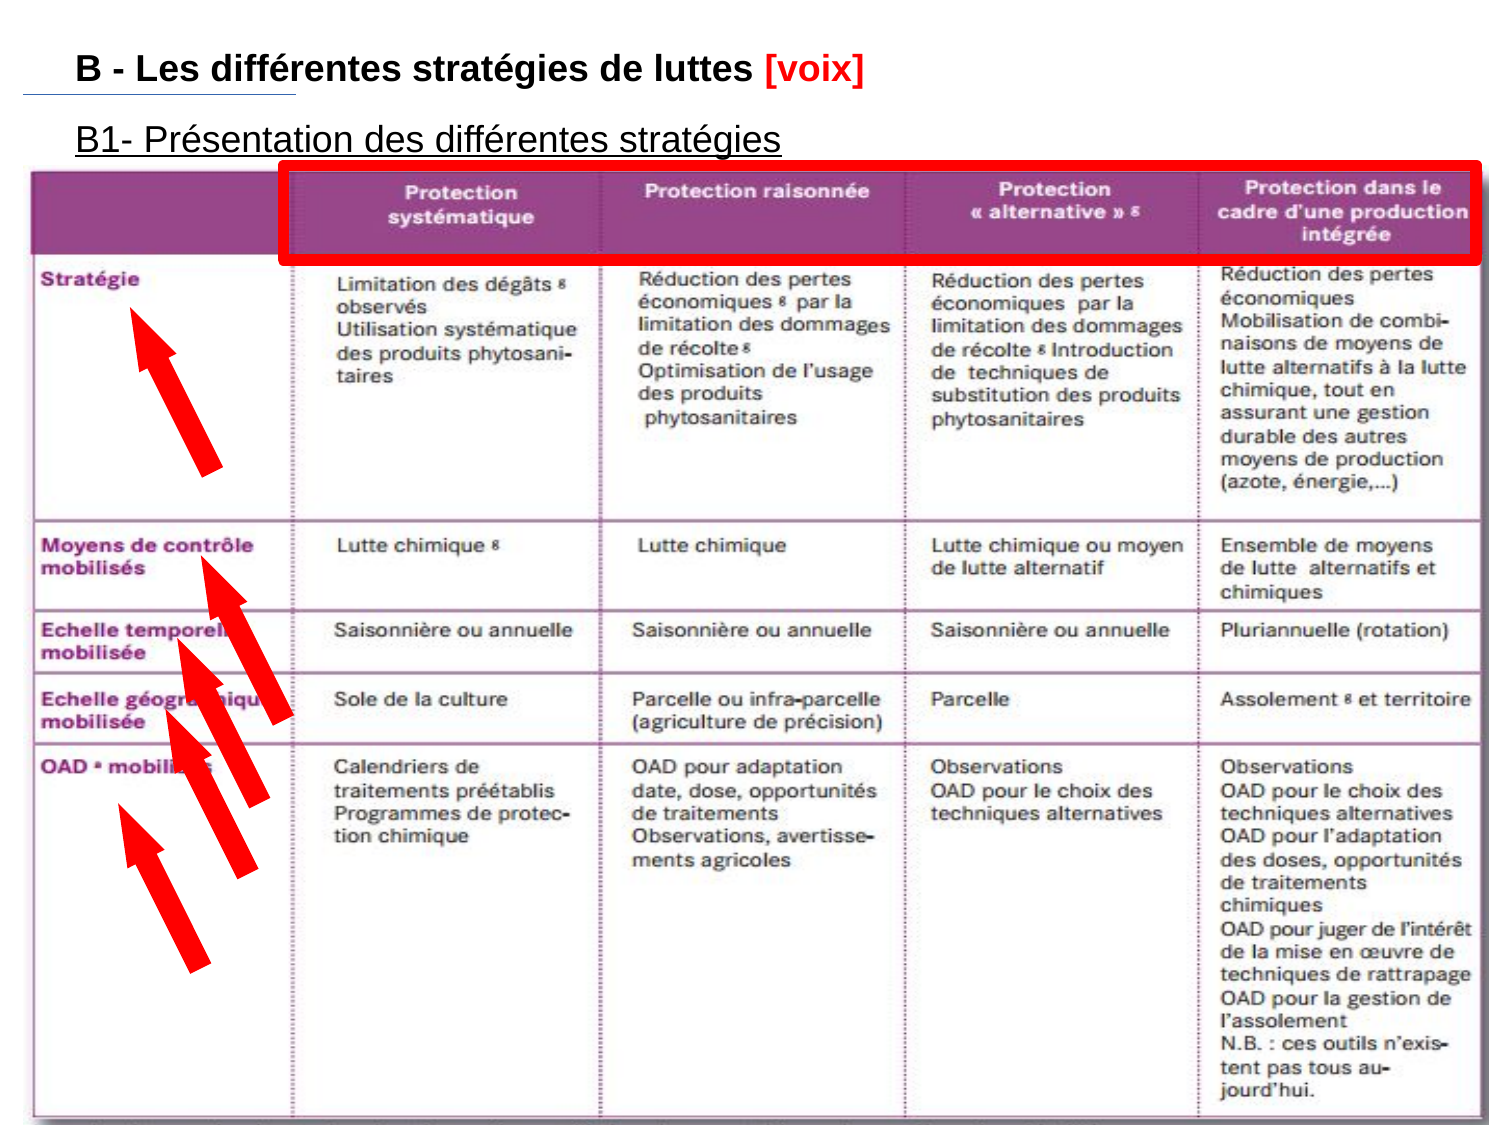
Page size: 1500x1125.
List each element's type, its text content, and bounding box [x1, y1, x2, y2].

picture [23, 165, 1489, 1125]
list B - Les différentes stratégies de luttes [voix] B1- Présentation des différentes stratégies [75, 47, 1425, 165]
picture [289, 171, 1470, 254]
